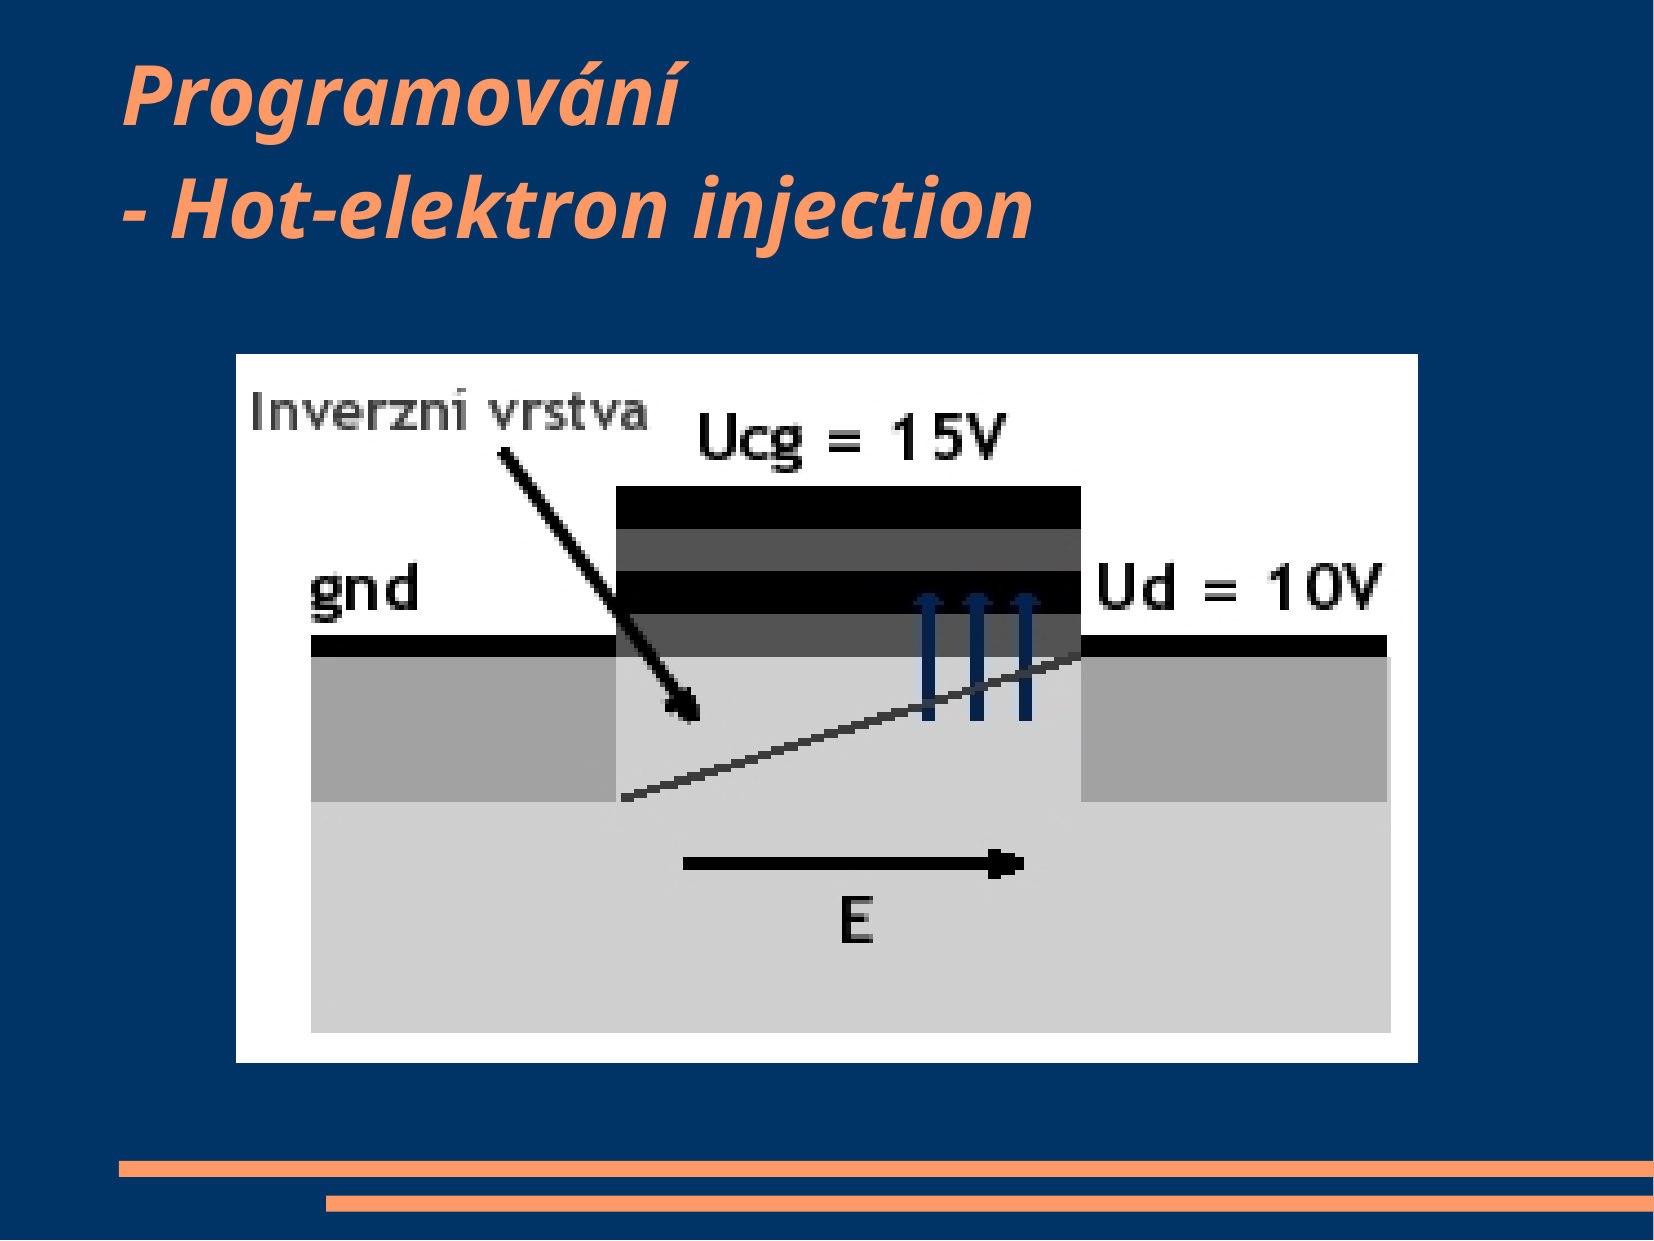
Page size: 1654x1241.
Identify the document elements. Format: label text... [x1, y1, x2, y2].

title Programování - Hot-elektron injection [121, 46, 1534, 254]
picture [236, 354, 1418, 1063]
